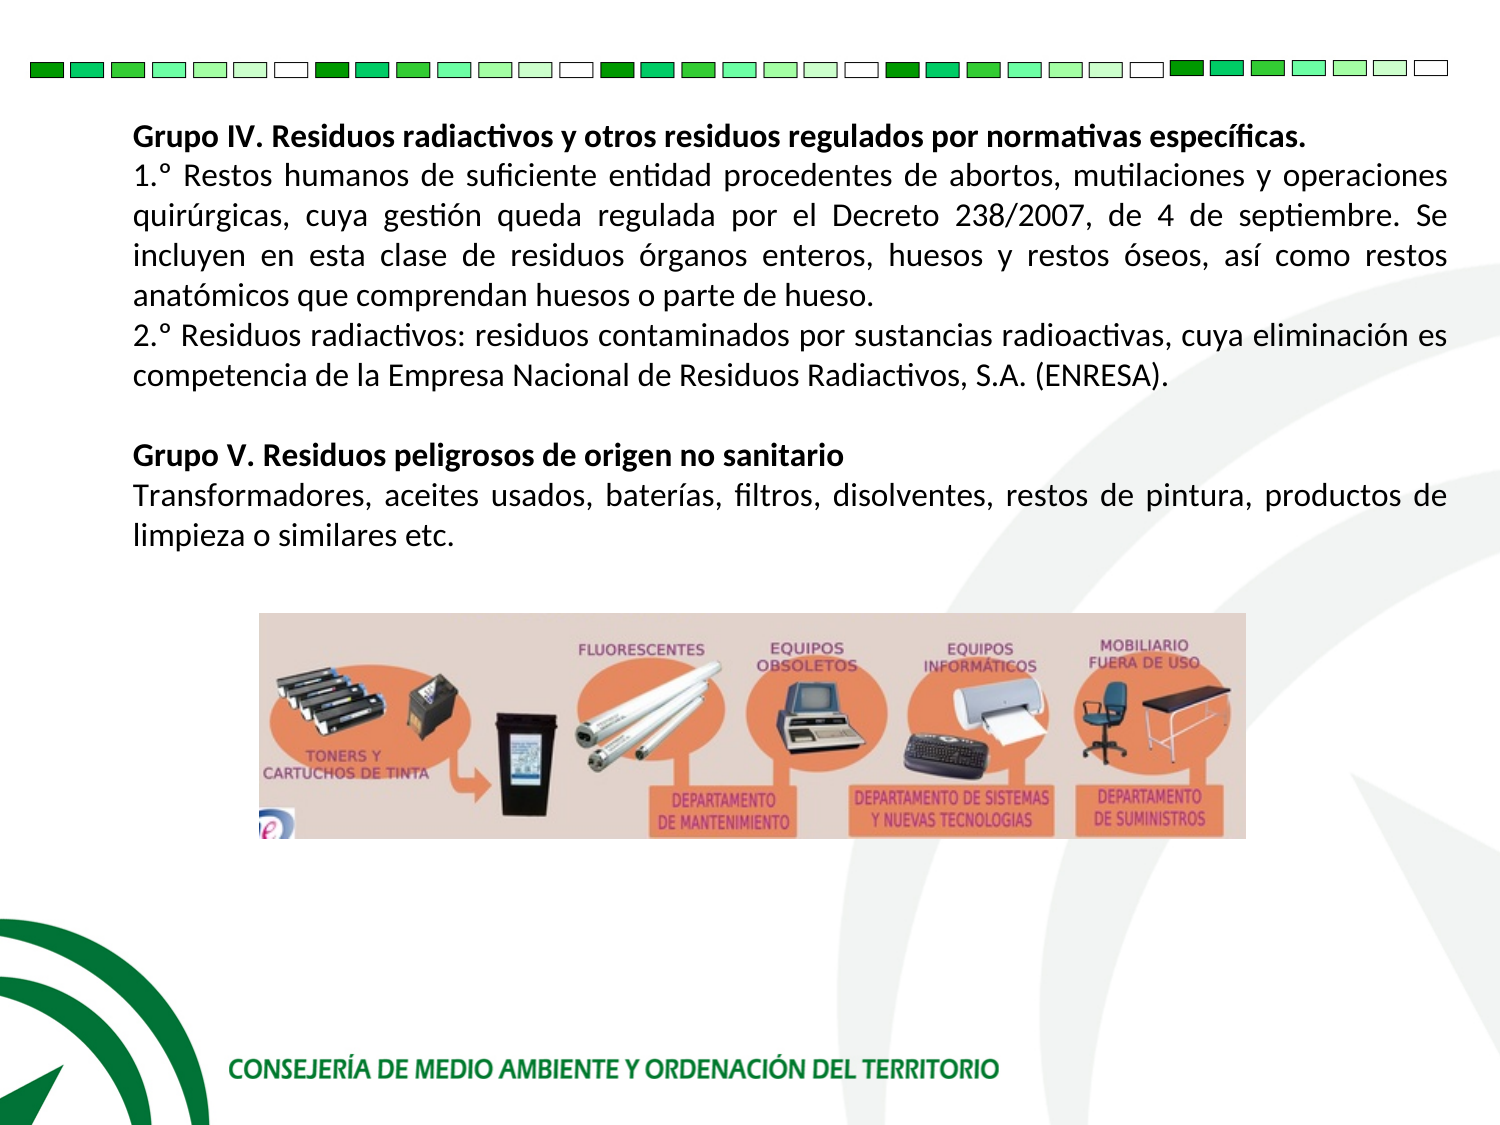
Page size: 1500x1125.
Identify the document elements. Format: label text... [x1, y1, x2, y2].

text_box Grupo IV. Residuos radiactivos y otros residuos regulados por normativas específicas. 1.º Restos humanos de suficiente entidad procedentes de abortos, mutilaciones y operaciones quirúrgicas, cuya gestión queda regulada por el Decreto 238/2007, de 4 de septiembre. Se incluyen en esta clase de residuos órganos enteros, huesos y restos óseos, así como restos anatómicos que comprendan huesos o parte de hueso. 2.º Residuos radiactivos: residuos contaminados por sustancias radioactivas, cuya eliminación es competencia de la Empresa Nacional de Residuos Radiactivos, S.A. (ENRESA). Grupo V. Residuos peligrosos de origen no sanitario Transformadores, aceites usados, baterías, filtros, disolventes, restos de pintura, productos de limpieza o similares etc. [118, 106, 1465, 1040]
picture [0, 0, 1500, 1125]
